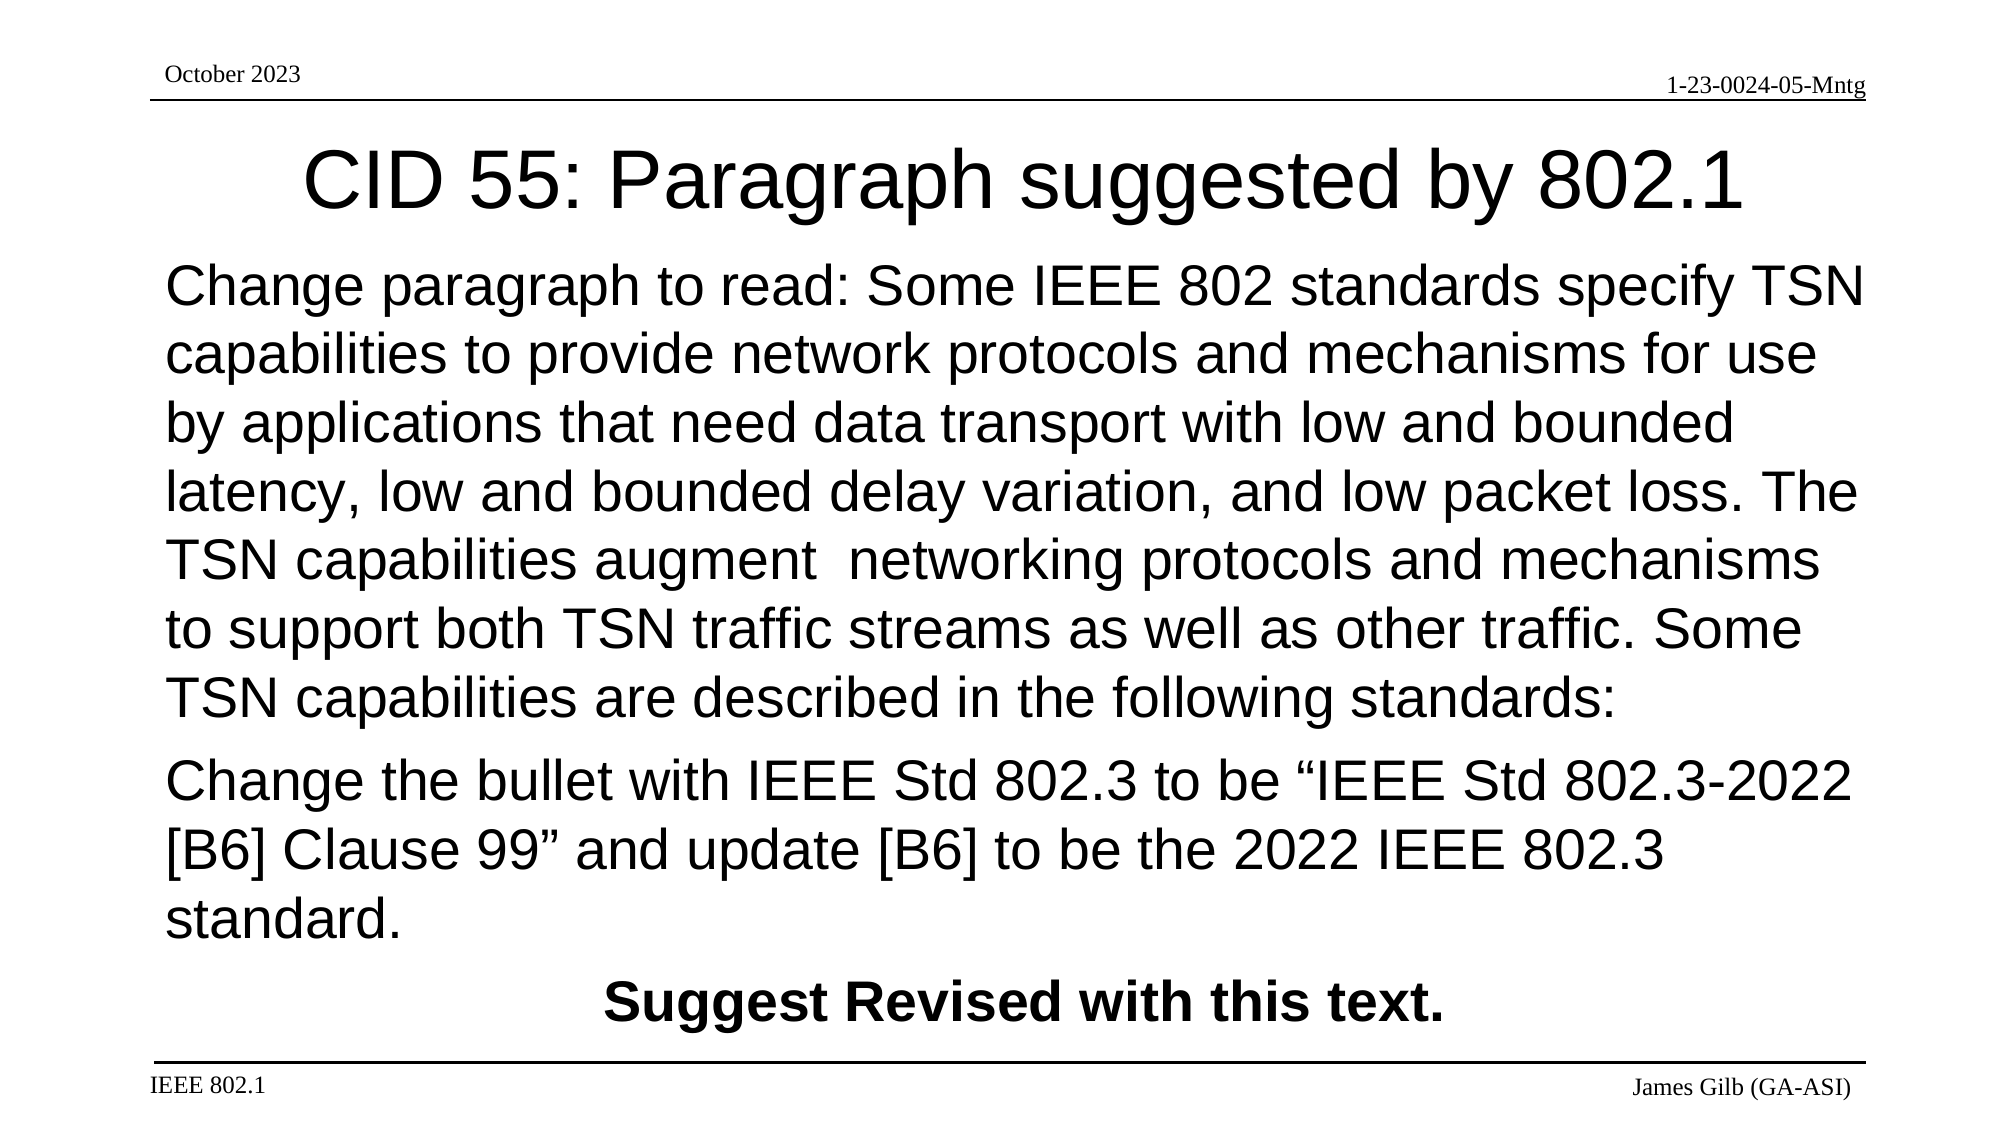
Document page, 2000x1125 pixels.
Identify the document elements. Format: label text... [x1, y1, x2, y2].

title CID 55: Paragraph suggested by 802.1 [149, 112, 1900, 238]
list Change paragraph to read: Some IEEE 802 standards specify TSN capabilities to provide network protocols and mechanisms for use by applications that need data transport with low and bounded latency, low and bounded delay variation, and low packet loss. The TSN capabilities augment networking protocols and mechanisms to support both TSN traffic streams as well as other traffic. Some TSN capabilities are described in the following standards: Change the bullet with IEEE Std 802.3 to be “IEEE Std 802.3-2022 [B6] Clause 99” and update [B6] to be the 2022 IEEE 802.3 standard. Suggest Revised with this text. [150, 239, 1900, 1051]
